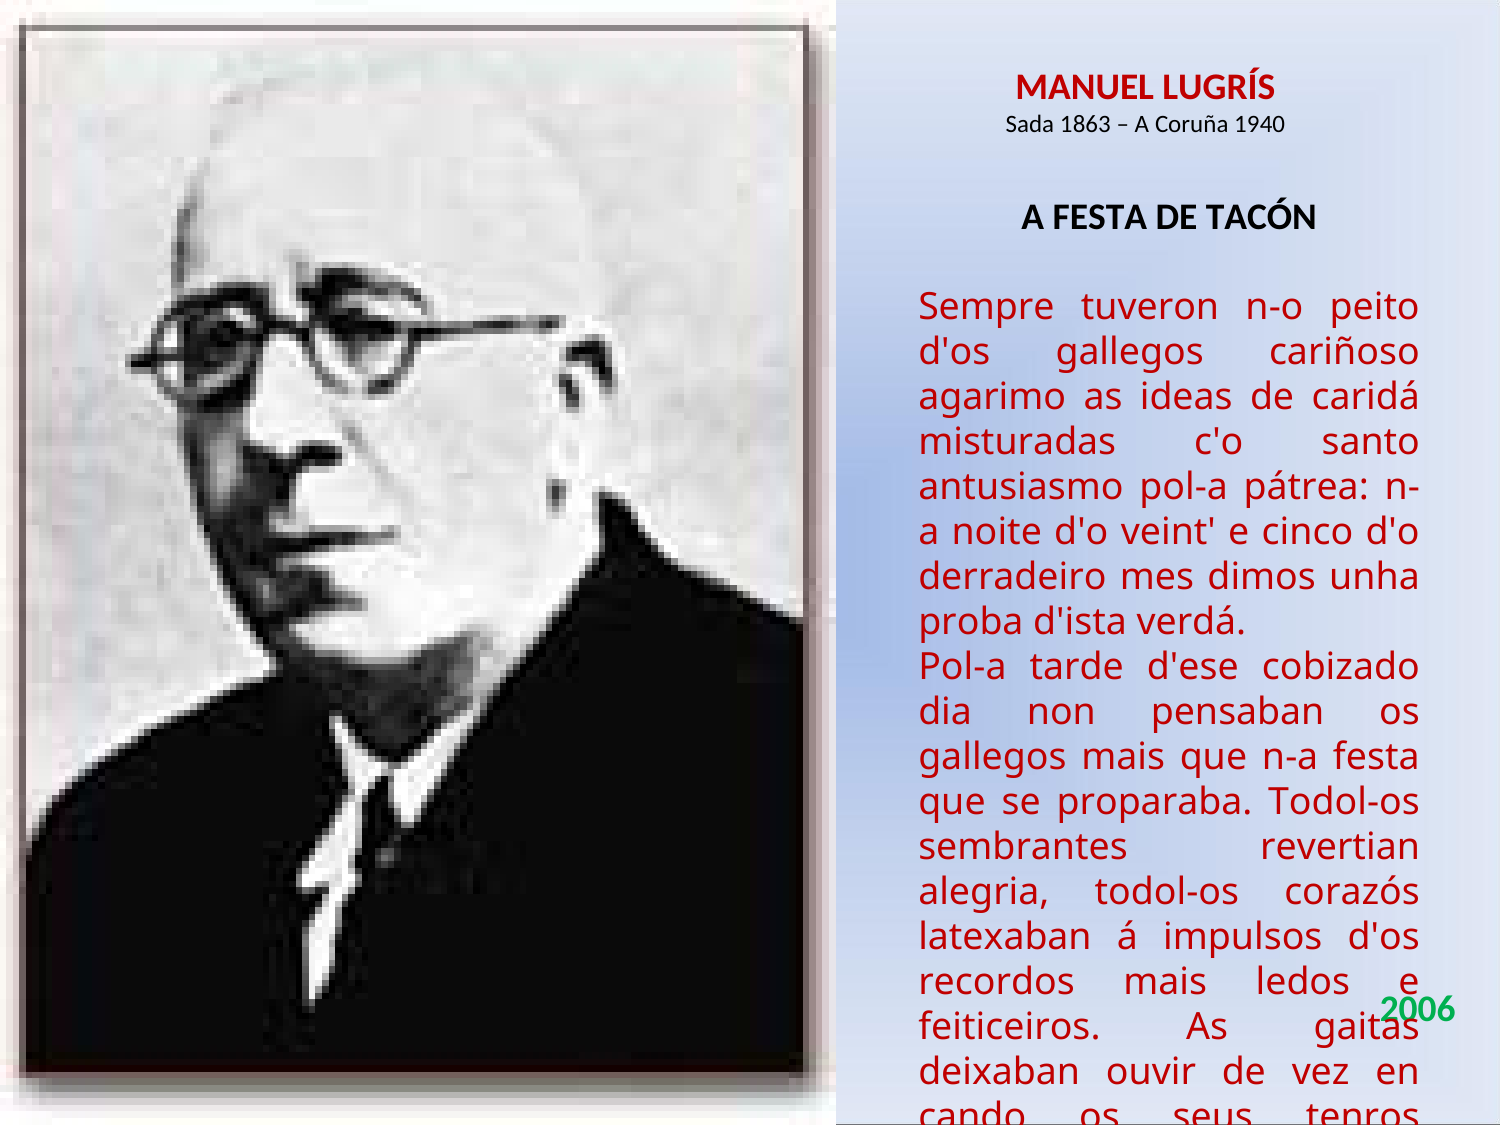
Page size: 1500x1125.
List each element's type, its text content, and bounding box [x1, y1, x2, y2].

picture [0, 0, 1500, 1125]
text_box A FESTA DE TACÓN Sempre tuveron n-o peito d'os gallegos cariñoso agarimo as ideas de caridá misturadas c'o santo antusiasmo pol-a pátrea: n-a noite d'o veint' e cinco d'o derradeiro mes dimos unha proba d'ista verdá. Pol-a tarde d'ese cobizado dia non pensaban os gallegos mais que n-a festa que se proparaba. Todol-os sembrantes revertian alegria, todol-os corazós latexaban á impulsos d'os recordos mais ledos e feiticeiros. As gaitas deixaban ouvir de vez en cando os seus tenros conceutos, xa co'a churrusqueira muiñeira, xa co'a vagarosa e sempre divina alborada... [903, 184, 1436, 1125]
text_box 2006 [1436, 976, 1471, 1037]
text_box MANUEL LUGRÍS Sada 1863 – A Coruña 1940 [879, 54, 1412, 146]
